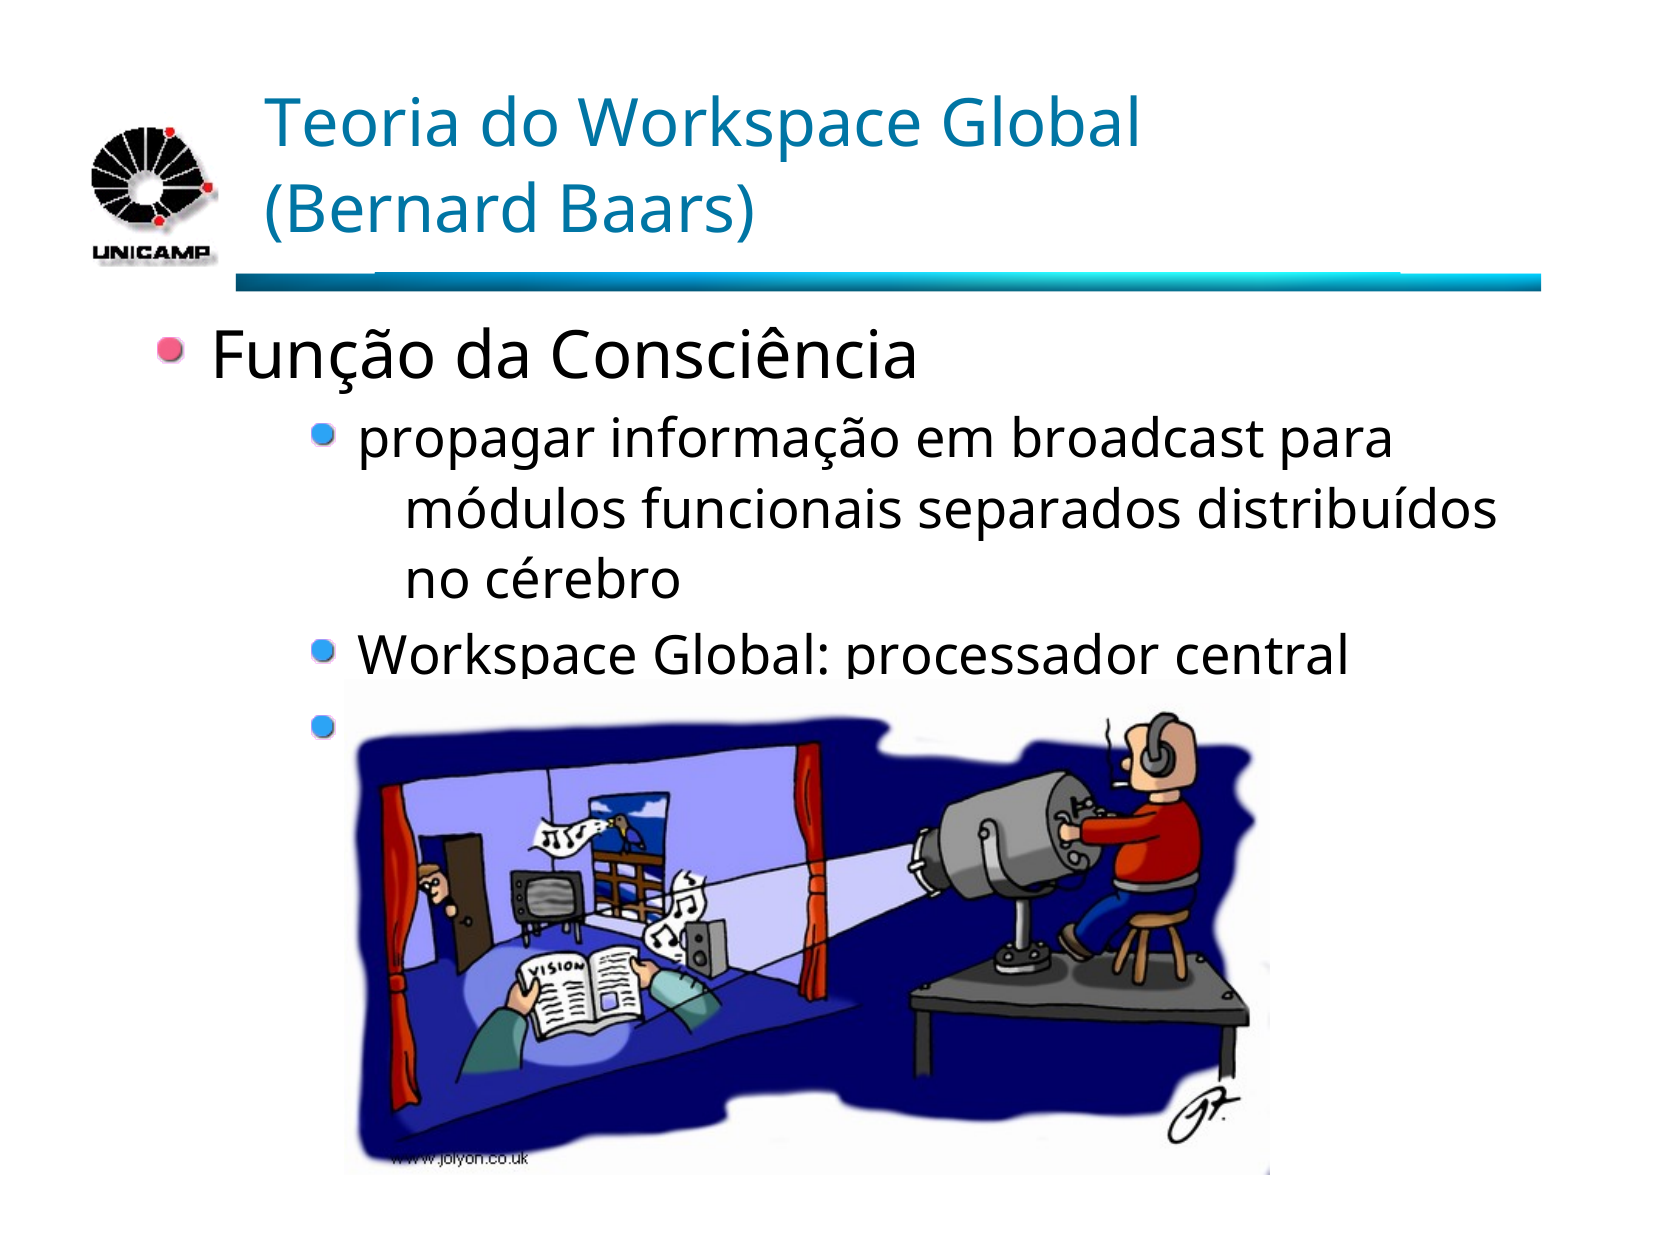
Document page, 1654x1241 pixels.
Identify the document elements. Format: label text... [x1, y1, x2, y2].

title Teoria do Workspace Global (Bernard Baars) [264, 42, 1534, 250]
picture [125, 272, 1654, 295]
list Função da Consciência propagar informação em broadcast para módulos funcionais separados distribuídos no cérebro Workspace Global: processador central Consciência como um teatro [121, 309, 1534, 1182]
picture [344, 679, 1270, 1175]
